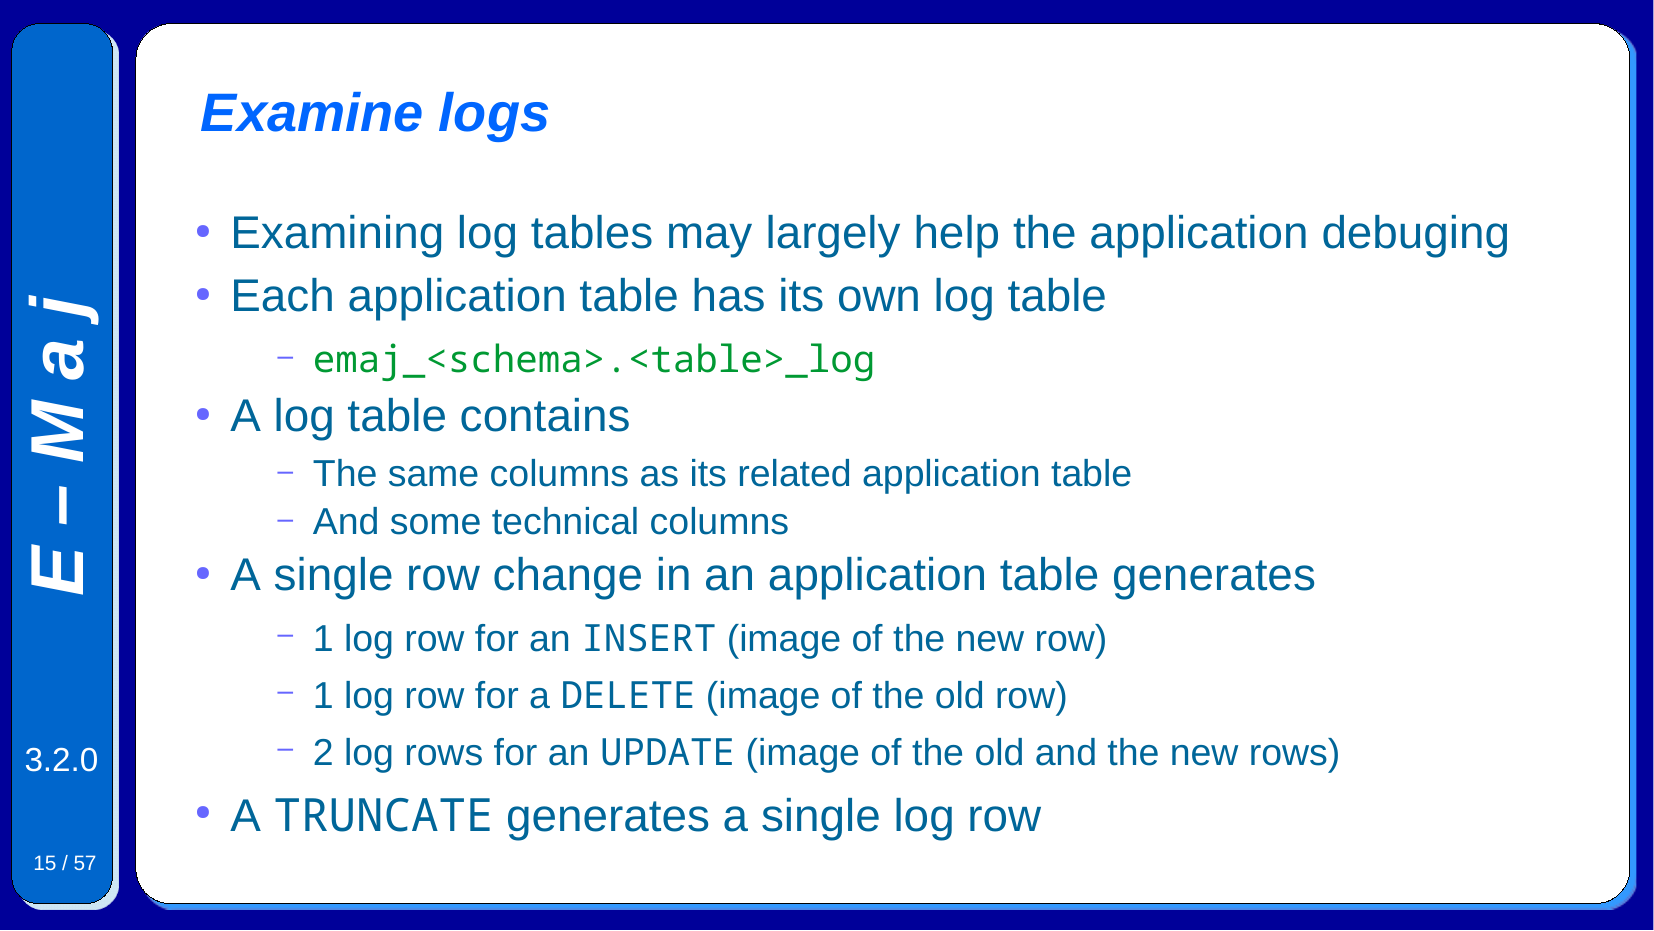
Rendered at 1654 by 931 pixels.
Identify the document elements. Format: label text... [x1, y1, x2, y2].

list Examining log tables may largely help the application debuging Each application table has its own log table emaj_<schema>.<table>_log A log table contains The same columns as its related application table And some technical columns A single row change in an application table generates 1 log row for an INSERT (image of the new row) 1 log row for a DELETE (image of the old row) 2 log rows for an UPDATE (image of the old and the new rows) A TRUNCATE generates a single log row [177, 206, 1587, 867]
title Examine logs [200, 34, 1575, 191]
